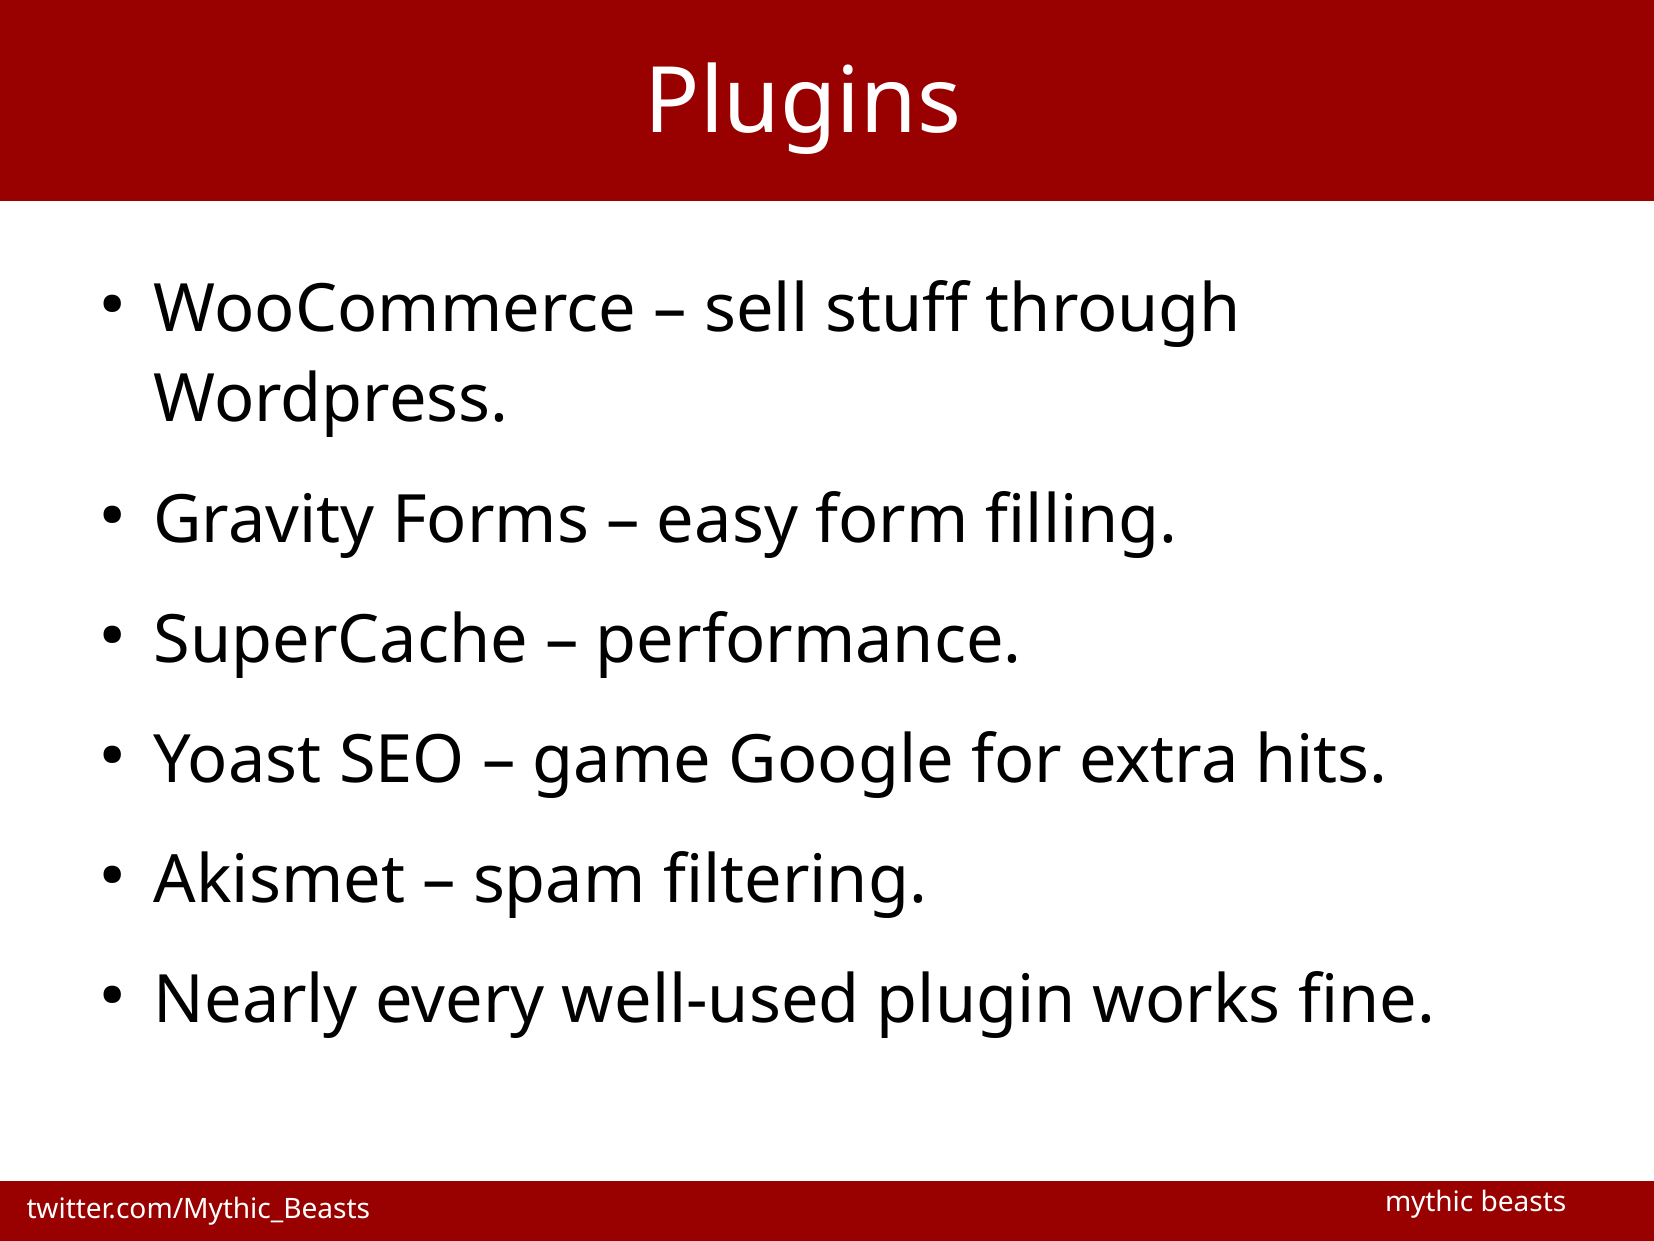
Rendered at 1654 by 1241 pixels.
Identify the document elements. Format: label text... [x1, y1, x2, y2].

title Plugins [59, 0, 1548, 201]
list WooCommerce – sell stuff through Wordpress. Gravity Forms – easy form filling. SuperCache – performance. Yoast SEO – game Google for extra hits. Akismet – spam filtering. Nearly every well-used plugin works fine. [82, 259, 1571, 1063]
